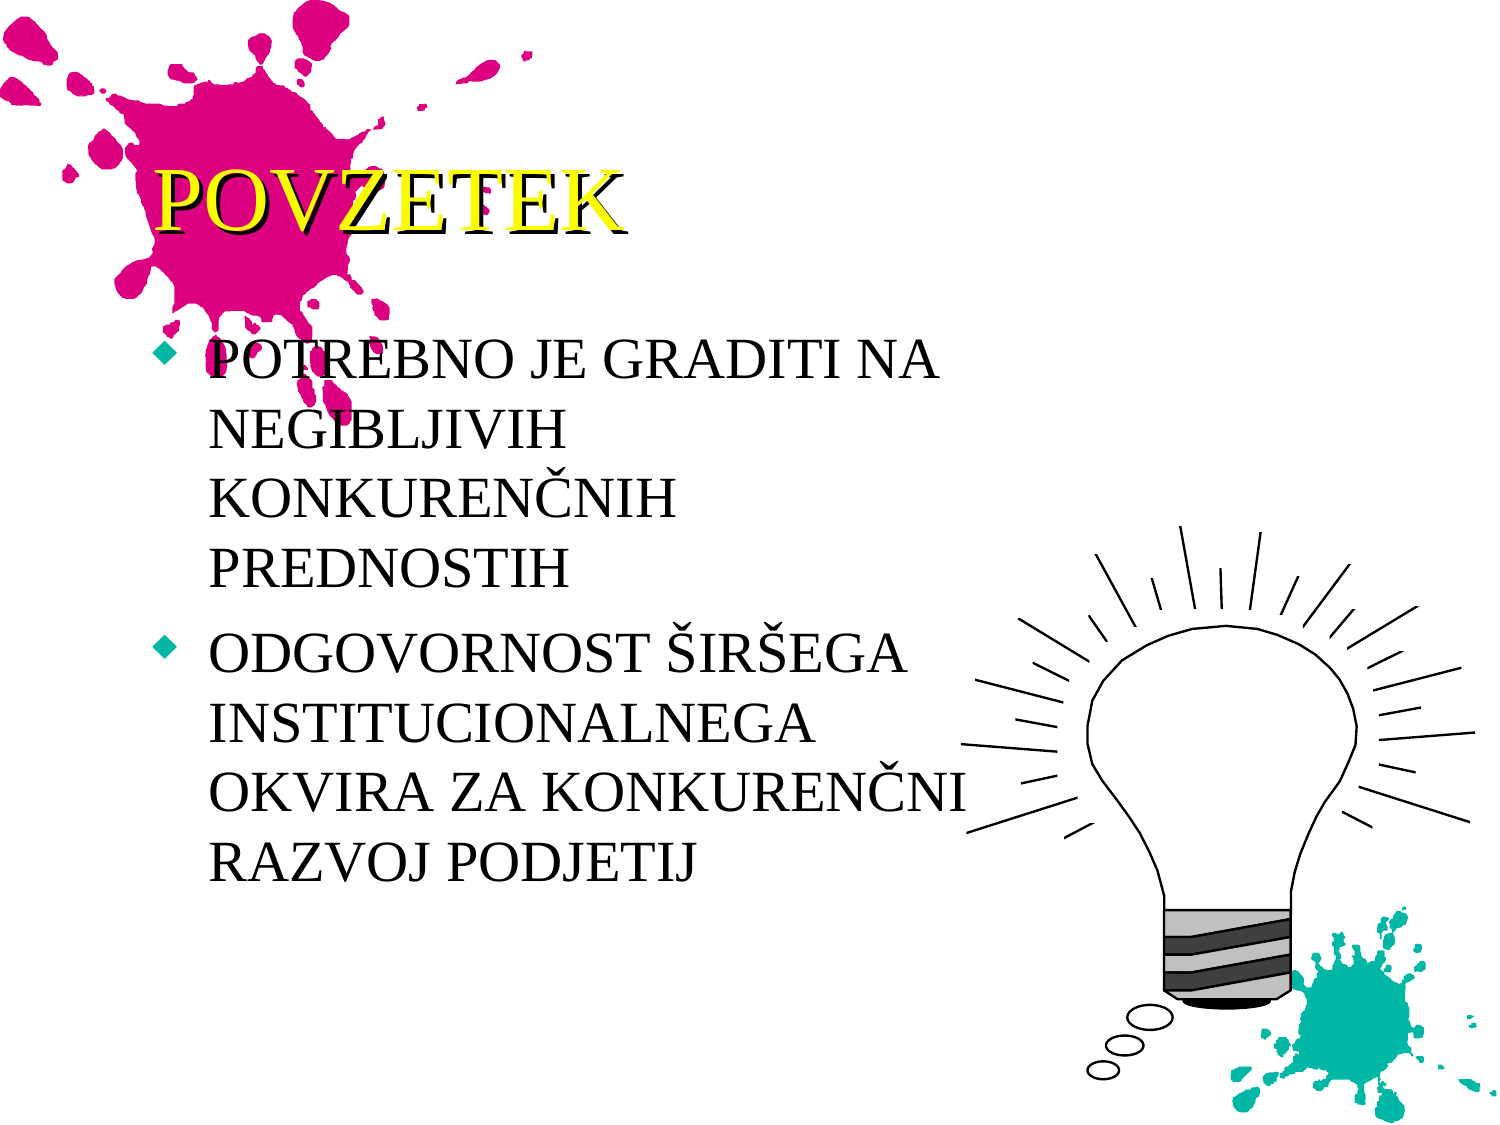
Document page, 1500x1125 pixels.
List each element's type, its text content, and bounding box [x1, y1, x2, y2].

list POTREBNO JE GRADITI NA NEGIBLJIVIH KONKURENČNIH PREDNOSTIH ODGOVORNOST ŠIRŠEGA INSTITUCIONALNEGA OKVIRA ZA KONKURENČNI RAZVOJ PODJETIJ [137, 312, 1038, 1013]
title POVZETEK [137, 99, 1413, 288]
text_box [959, 525, 1476, 1081]
